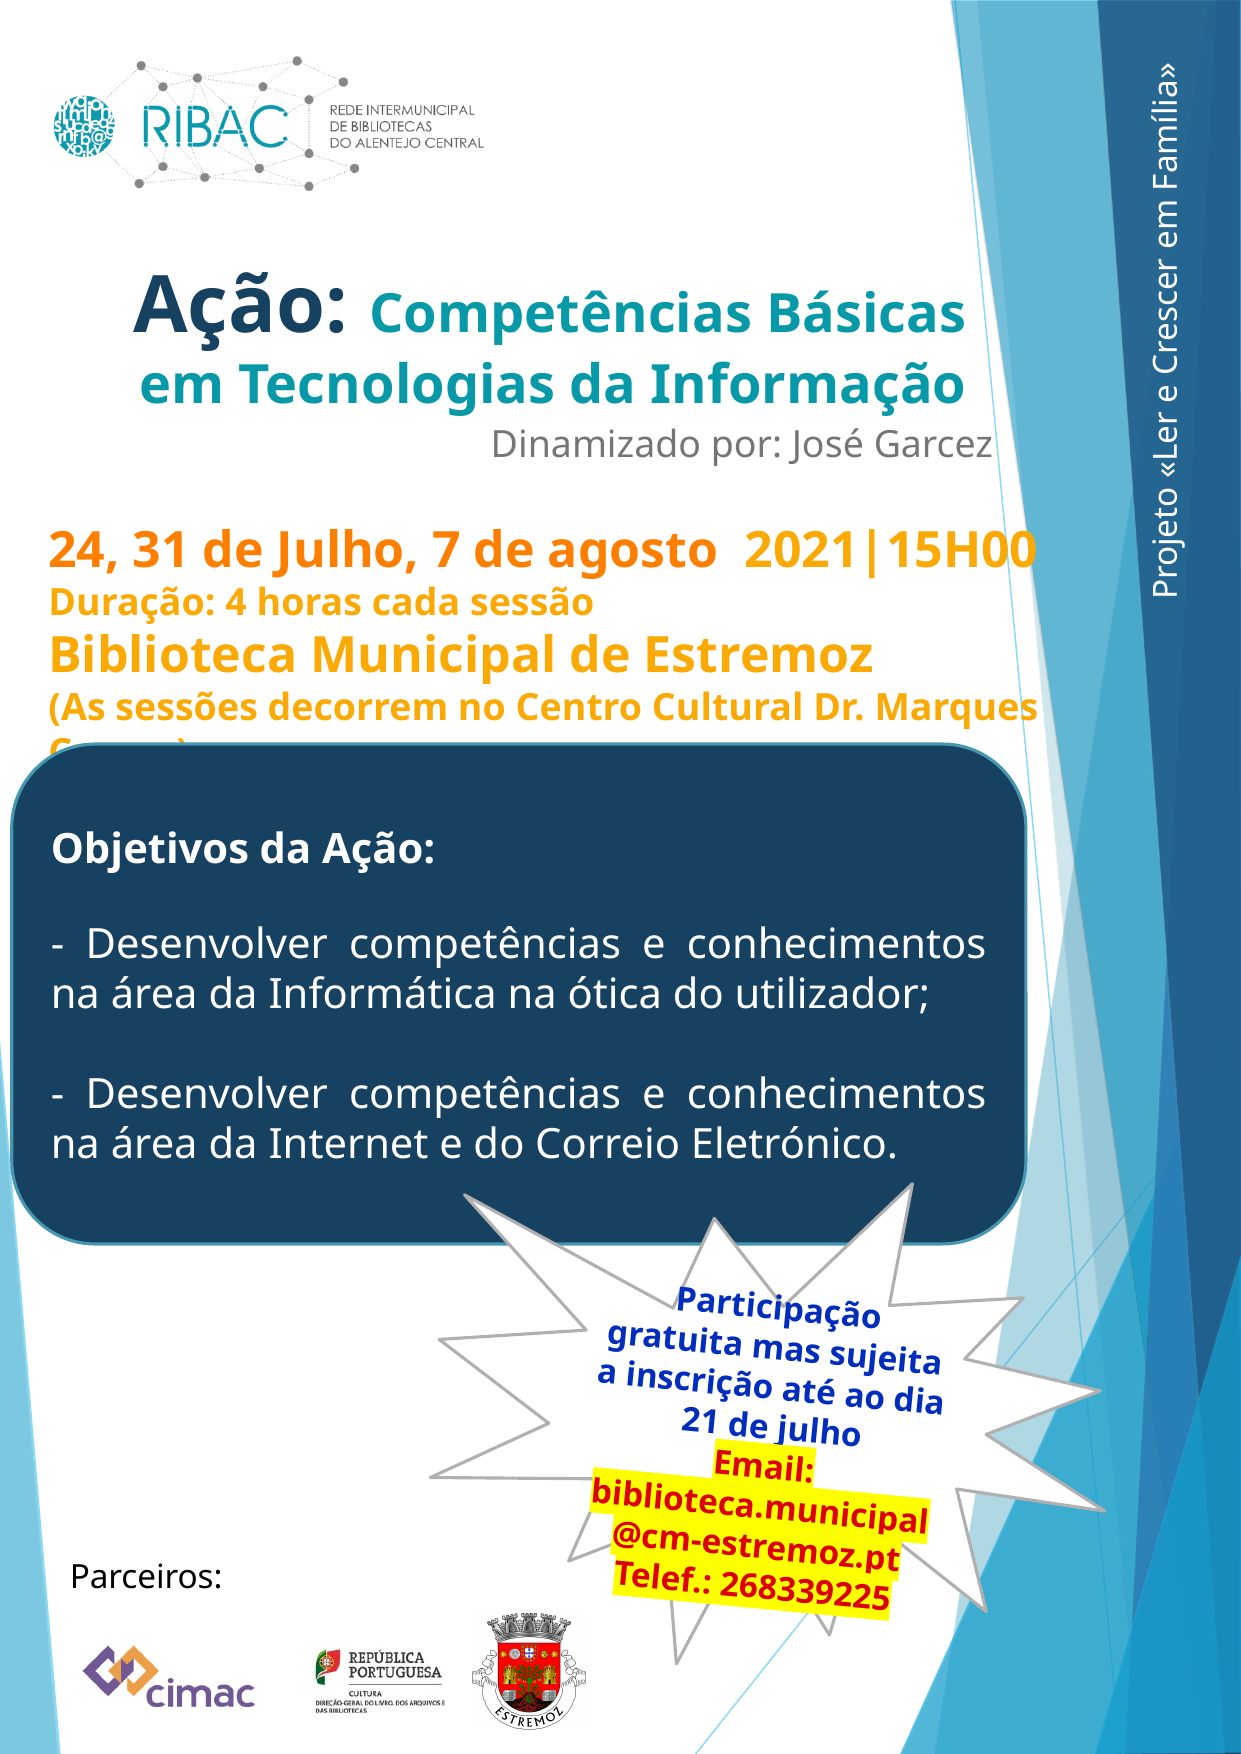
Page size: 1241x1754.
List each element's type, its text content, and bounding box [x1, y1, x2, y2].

text_box 24, 31 de Julho, 7 de agosto 2021|15H00 Duração: 4 horas cada sessão Biblioteca Municipal de Estremoz (As sessões decorrem no Centro Cultural Dr. Marques Crespo) [33, 510, 1152, 781]
text_box Projeto «Ler e Crescer em Família» [1136, 0, 1191, 615]
text_box Dinamizado por: José Garcez [475, 412, 1009, 473]
text_box Ação: Competências Básicas em Tecnologias da Informação [23, 241, 982, 422]
picture [82, 1645, 255, 1707]
text_box Parceiros: [54, 1547, 324, 1603]
picture [48, 35, 496, 206]
text_box Objetivos da Ação: - Desenvolver competências e conhecimentos na área da Informática na ótica do utilizador; - Desenvolver competências e conhecimentos na área da Internet e do Correio Eletrónico. [11, 744, 1026, 1244]
text_box Participação gratuita mas sujeita a inscrição até ao dia 21 de julho Email: biblioteca.municipal@cm-estremoz.pt Telef.: 268339225 [430, 1183, 1105, 1612]
picture [311, 1645, 449, 1719]
picture [472, 1613, 586, 1730]
